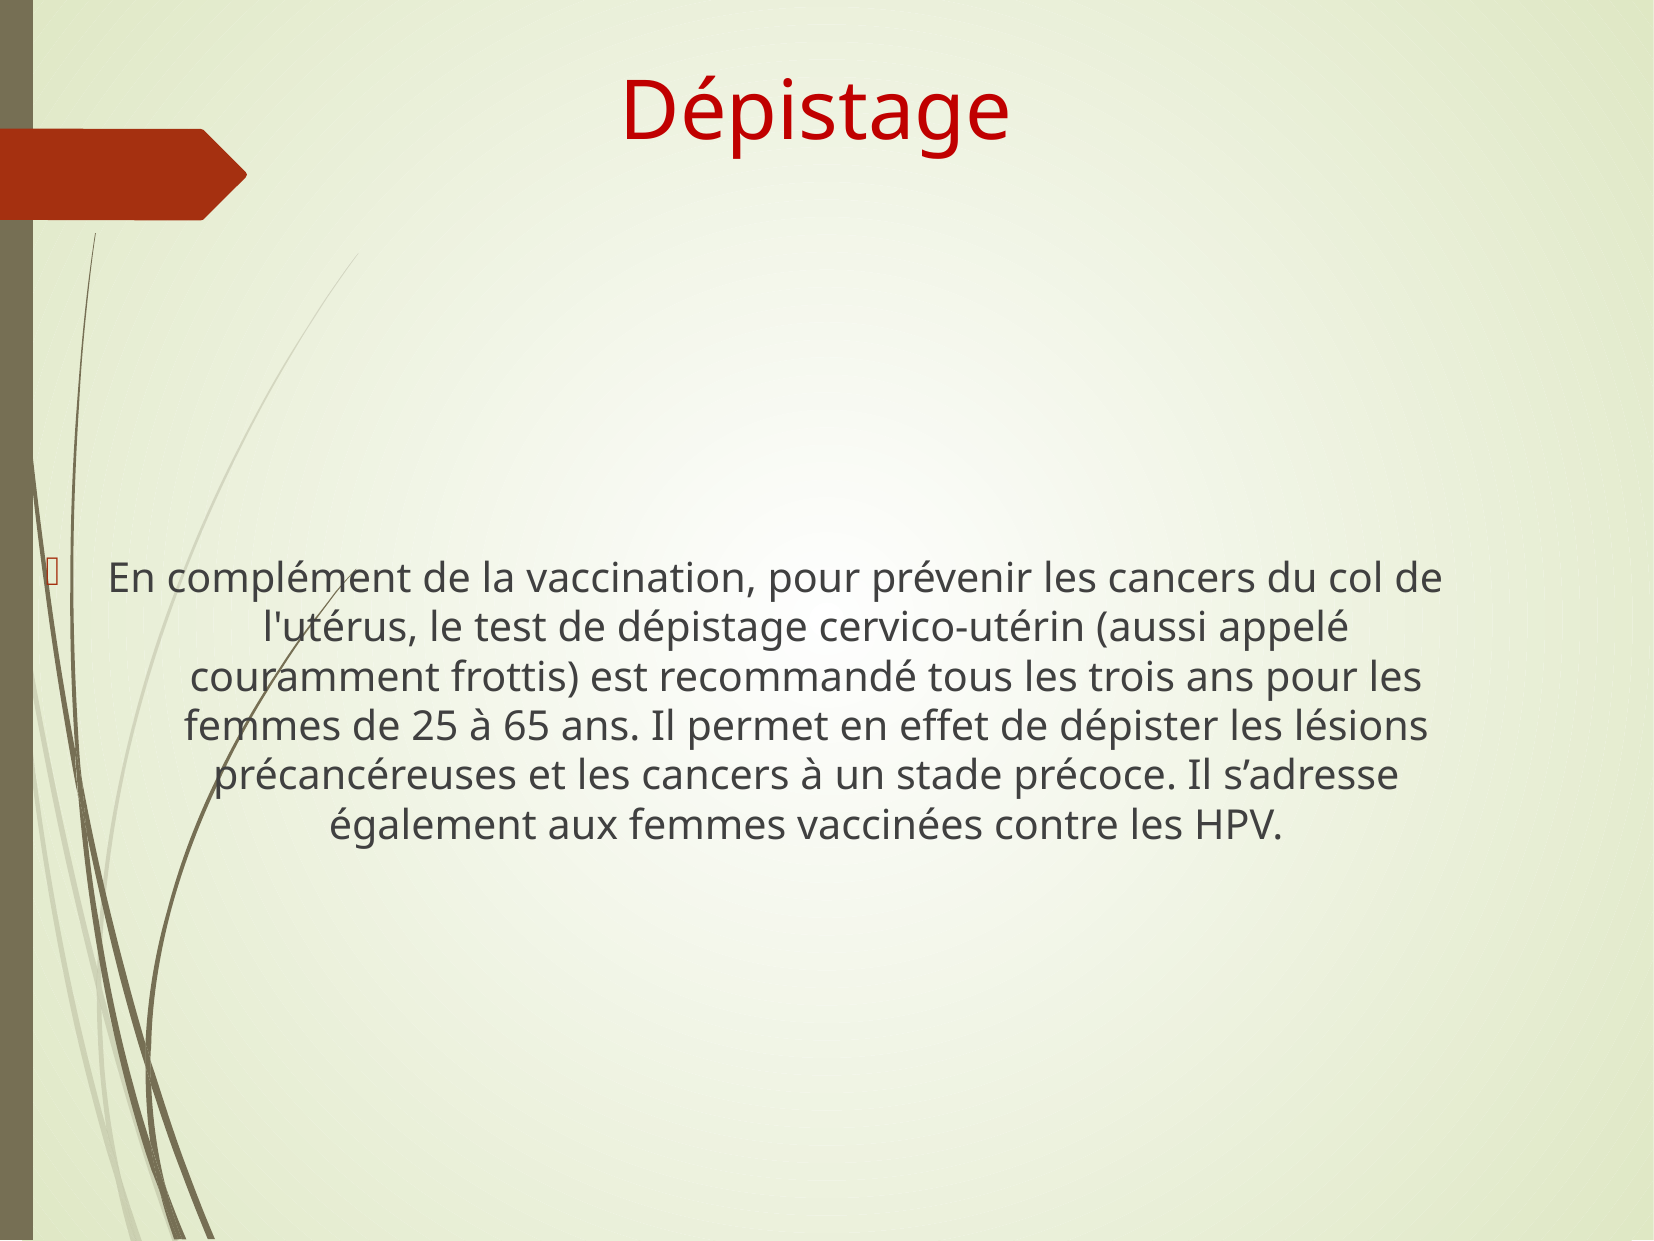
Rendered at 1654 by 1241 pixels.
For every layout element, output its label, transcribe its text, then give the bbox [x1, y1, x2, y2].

subtitle En complément de la vaccination, pour prévenir les cancers du col de l'utérus, le test de dépistage cervico-utérin (aussi appelé couramment frottis) est recommandé tous les trois ans pour les femmes de 25 à 65 ans. Il permet en effet de dépister les lésions précancéreuses et les cancers à un stade précoce. Il s’adresse également aux femmes vaccinées contre les HPV. [0, 290, 1489, 1109]
title Dépistage [604, 49, 1489, 257]
